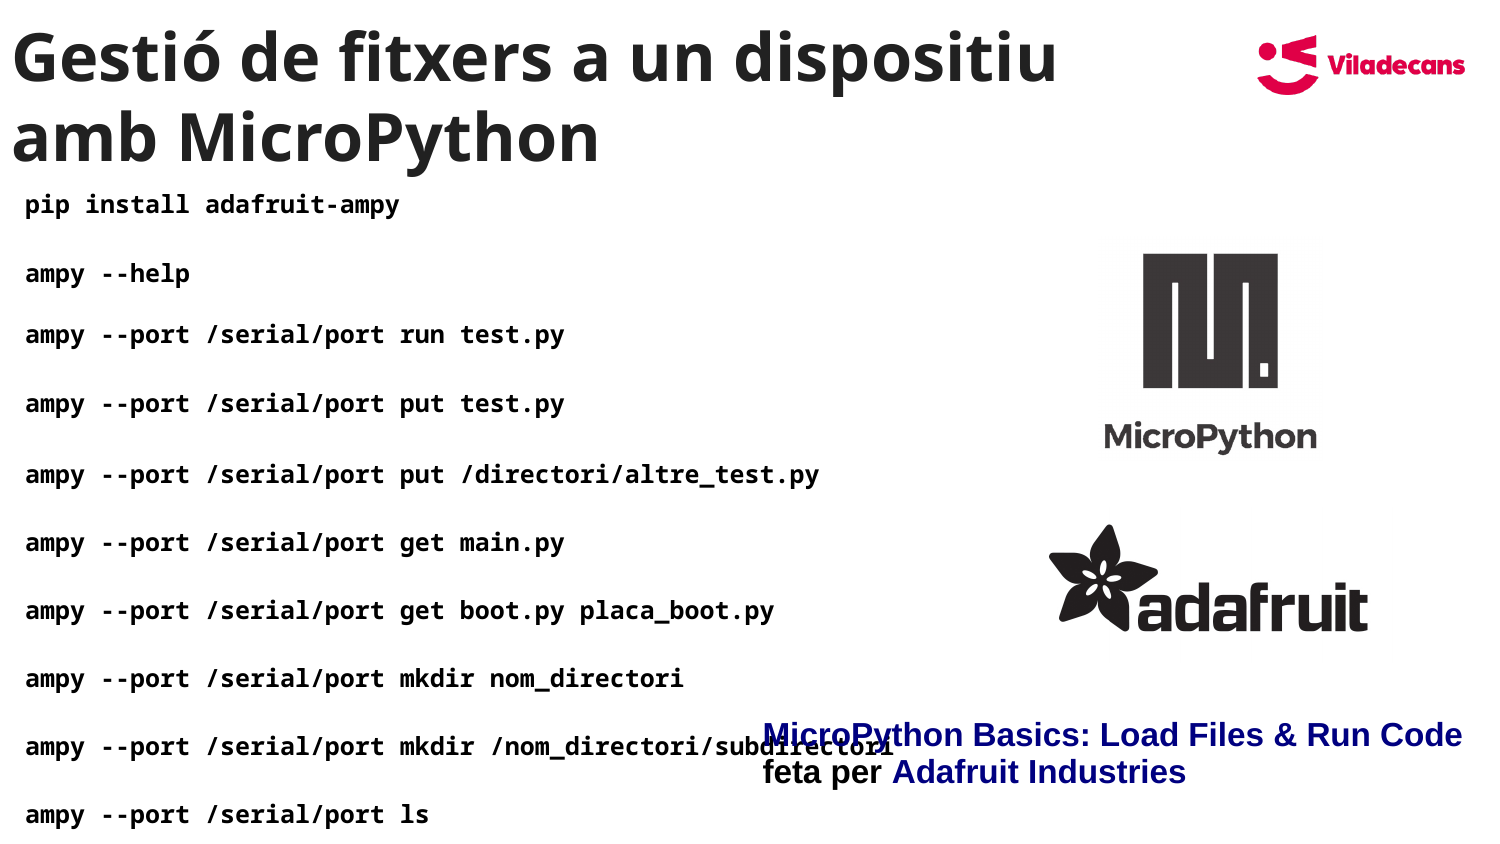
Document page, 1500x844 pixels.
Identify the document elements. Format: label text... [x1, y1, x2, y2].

text_box pip install adafruit-ampy ampy --help ampy --port /serial/port run test.py ampy --port /serial/port put test.py ampy --port /serial/port put /directori/altre_test.py ampy --port /serial/port get main.py ampy --port /serial/port get boot.py placa_boot.py ampy --port /serial/port mkdir nom_directori ampy --port /serial/port mkdir /nom_directori/subdirectori ampy --port /serial/port ls ampy --port /serial/port rm fitxer.py ampy --port /serial/port rmdir /ruta/absoluta [10, 179, 1500, 844]
text_box MicroPython Basics: Load Files & Run Code feta per Adafruit Industries [747, 708, 1489, 835]
picture [1098, 236, 1323, 461]
picture [1394, 35, 1465, 95]
picture [1039, 507, 1393, 663]
title Gestió de fitxers a un dispositiu amb MicroPython [0, 0, 1394, 132]
